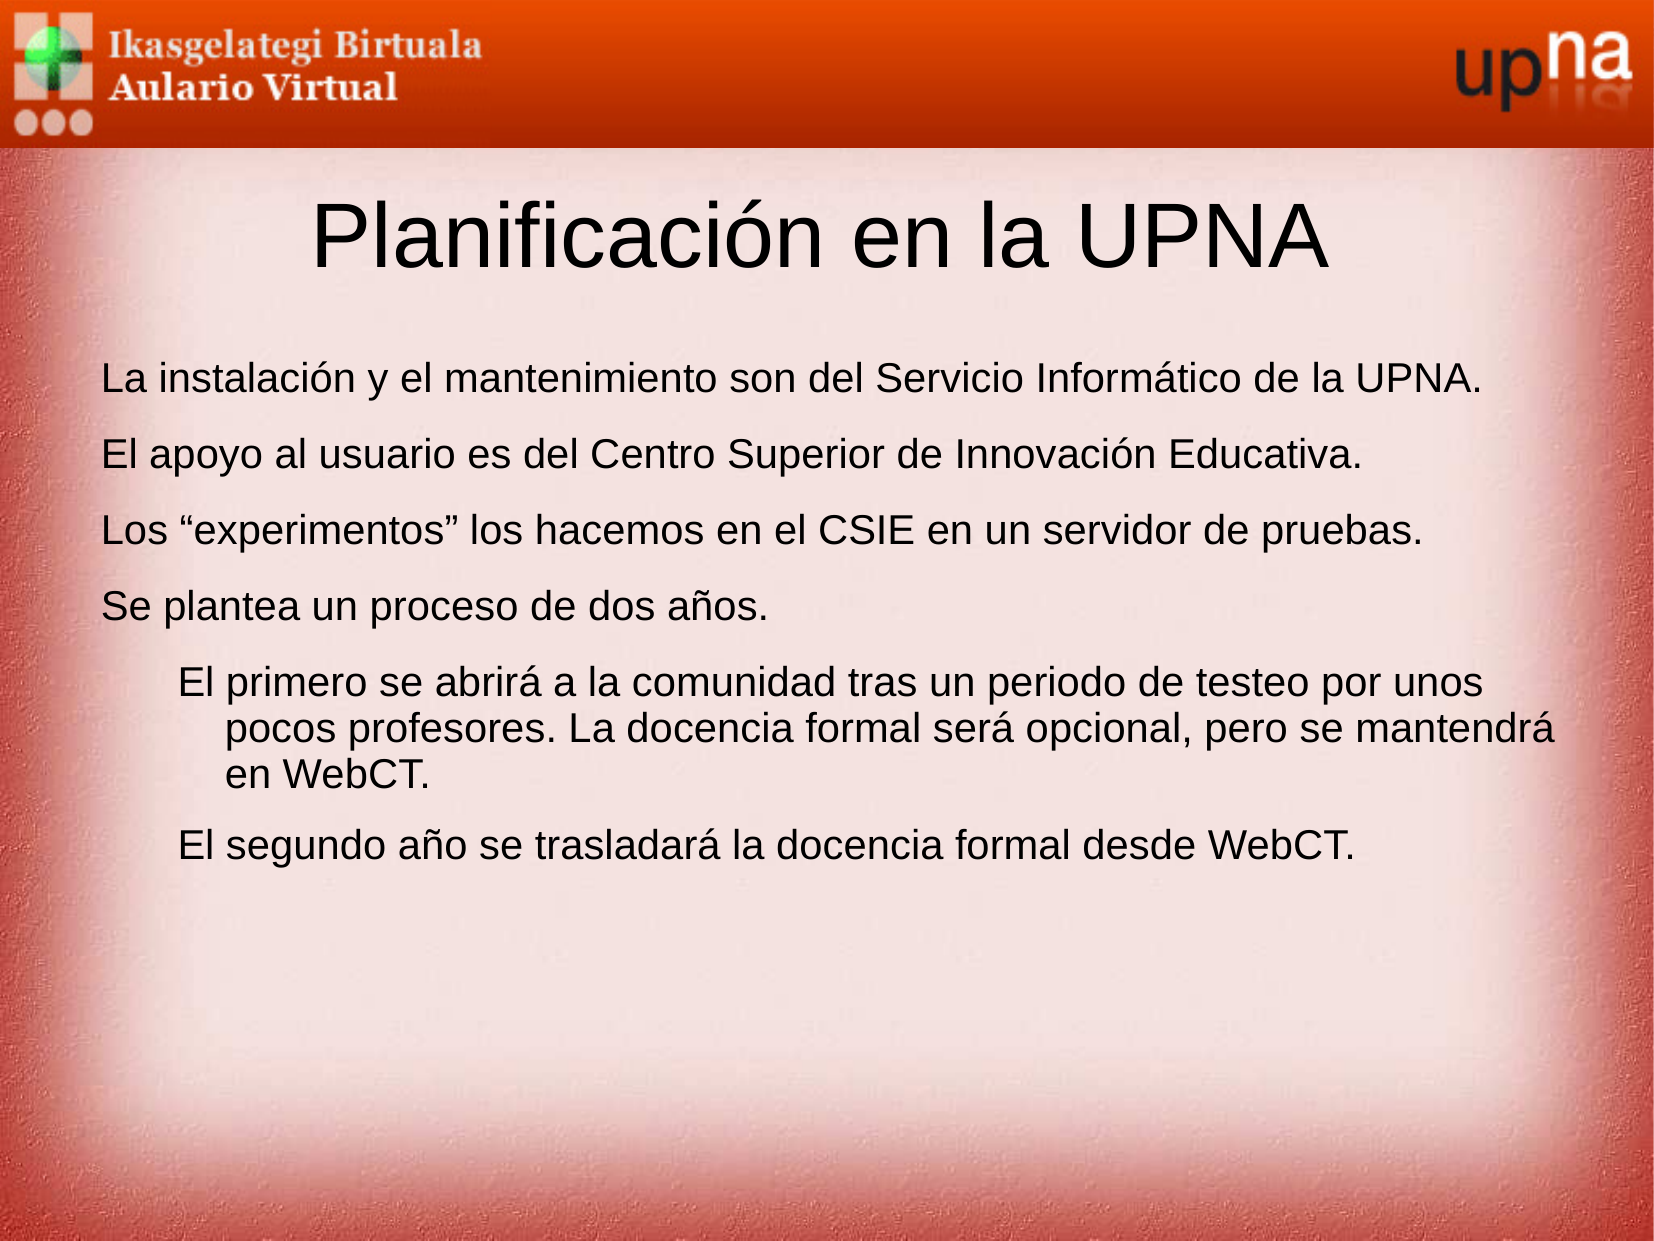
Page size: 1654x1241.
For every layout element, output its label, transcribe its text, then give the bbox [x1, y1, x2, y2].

picture [0, 0, 1654, 1241]
title Planificación en la UPNA [77, 147, 1565, 325]
list La instalación y el mantenimiento son del Servicio Informático de la UPNA. El apoyo al usuario es del Centro Superior de Innovación Educativa. Los “experimentos” los hacemos en el CSIE en un servidor de pruebas. Se plantea un proceso de dos años. El primero se abrirá a la comunidad tras un periodo de testeo por unos pocos profesores. La docencia formal será opcional, pero se mantendrá en WebCT. El segundo año se trasladará la docencia formal desde WebCT. [83, 354, 1572, 1095]
